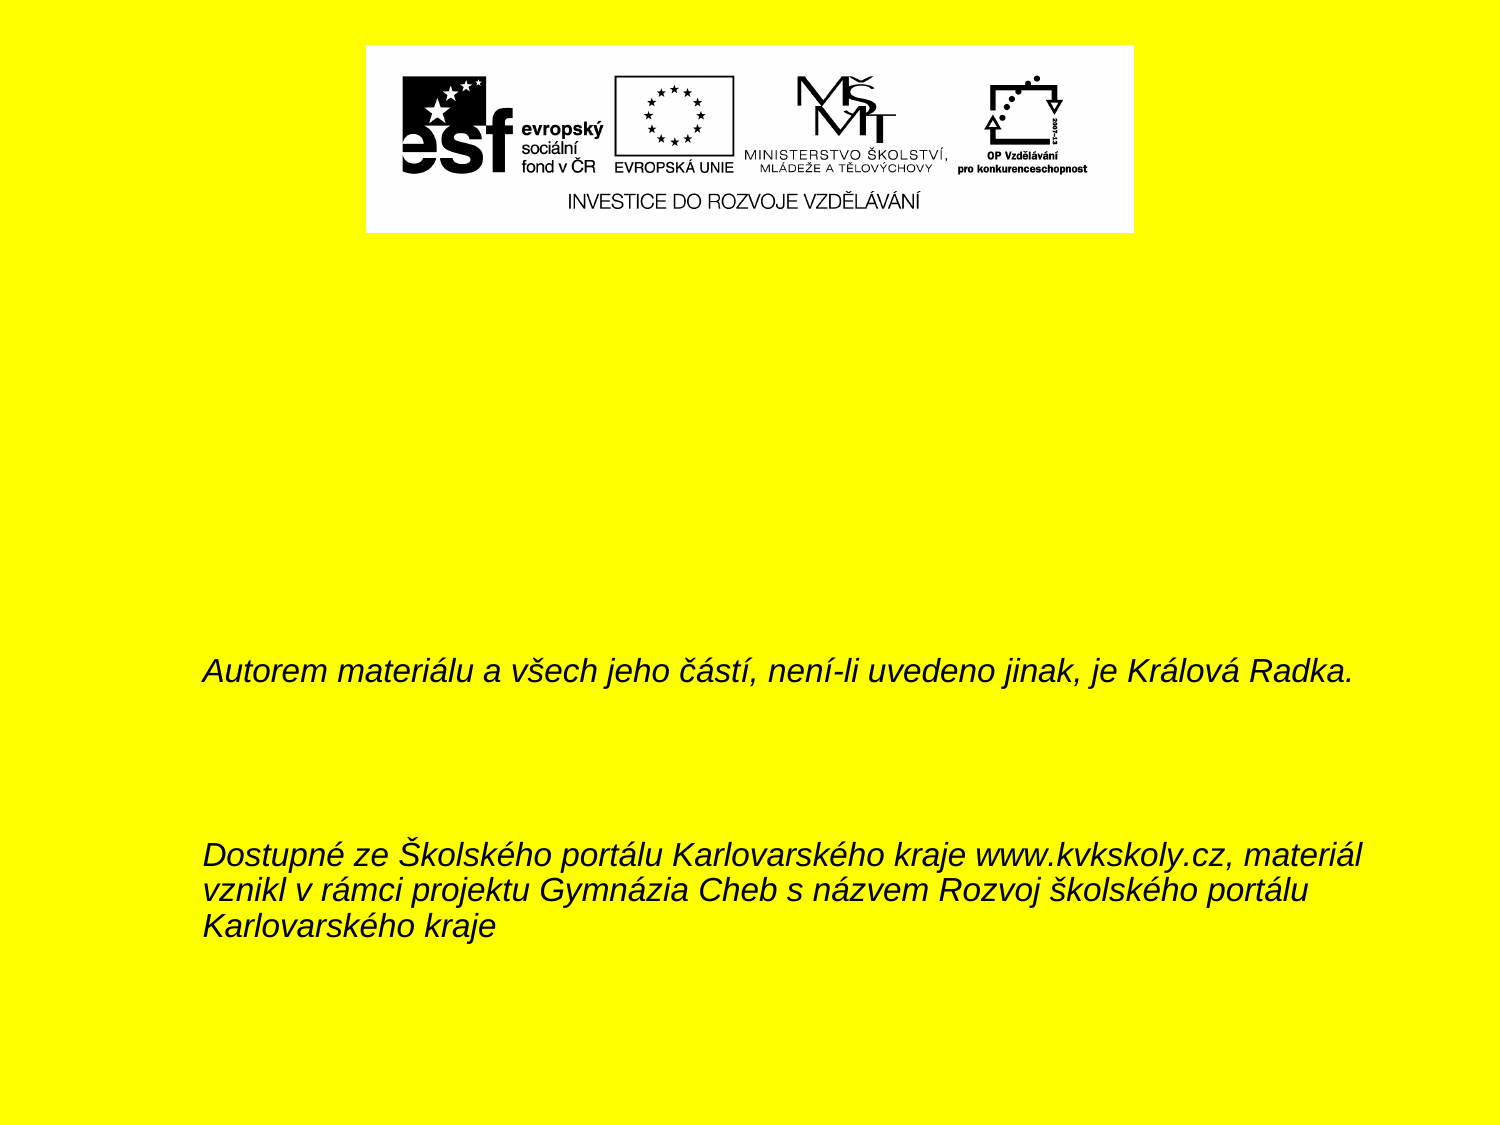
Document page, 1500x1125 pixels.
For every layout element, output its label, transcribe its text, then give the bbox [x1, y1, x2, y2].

picture [366, 45, 1134, 233]
list Autorem materiálu a všech jeho částí, není-li uvedeno jinak, je Králová Radka. Dostupné ze Školského portálu Karlovarského kraje www.kvkskoly.cz, materiál vznikl v rámci projektu Gymnázia Cheb s názvem Rozvoj školského portálu Karlovarského kraje [75, 262, 1426, 1005]
